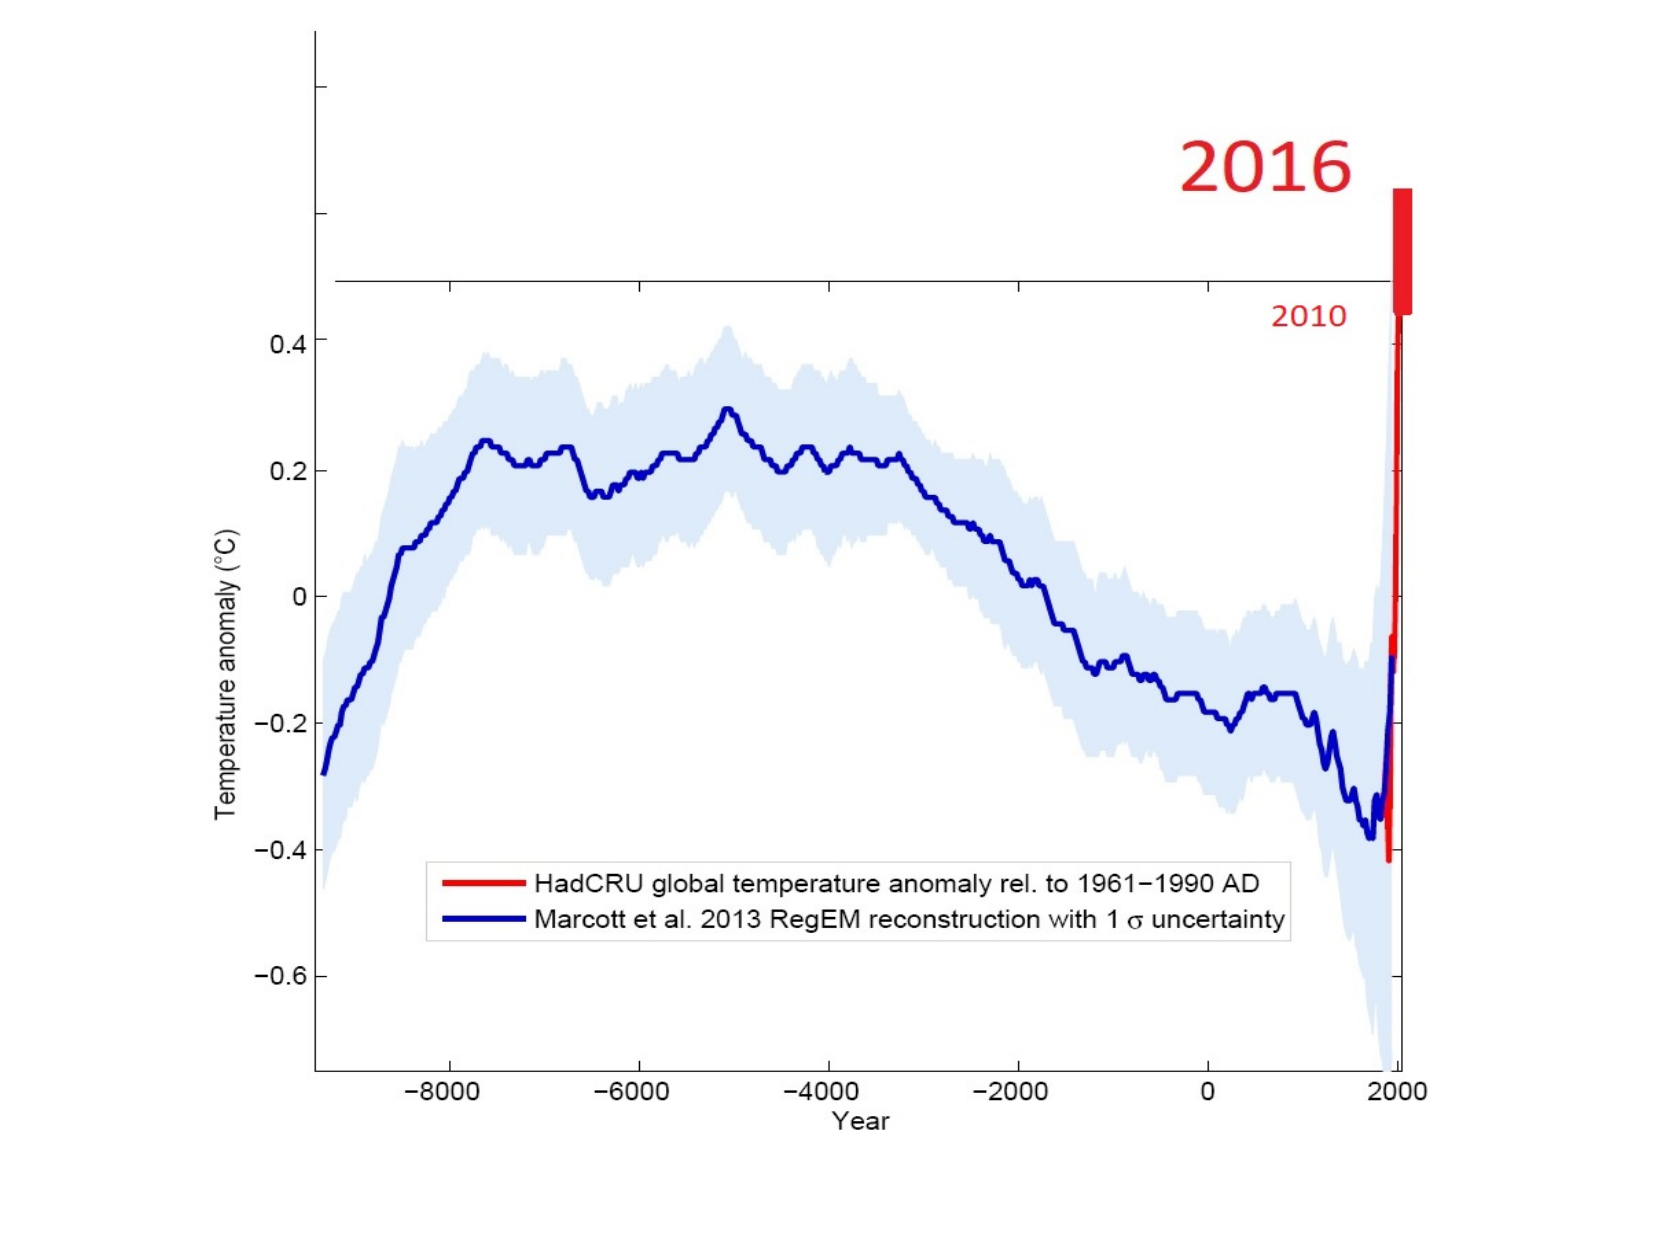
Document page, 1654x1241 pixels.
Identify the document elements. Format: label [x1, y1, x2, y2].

picture [165, 0, 1477, 1168]
